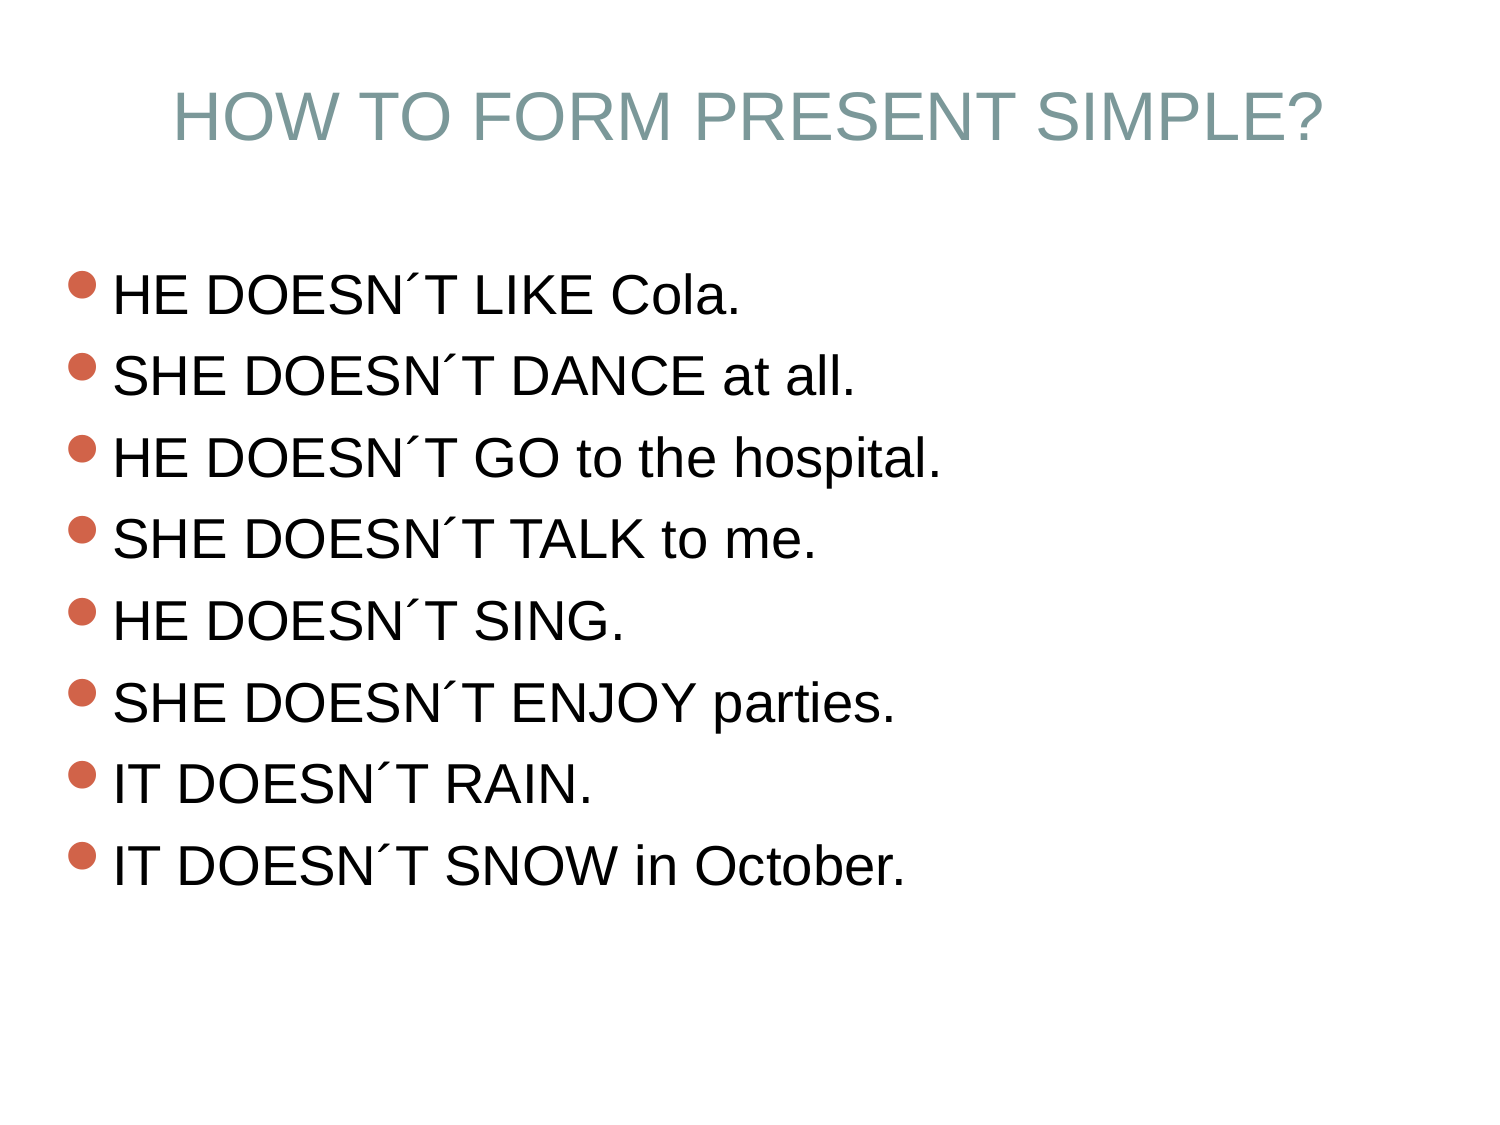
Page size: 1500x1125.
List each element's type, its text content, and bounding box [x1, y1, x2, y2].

title HOW TO FORM PRESENT SIMPLE? [49, 37, 1450, 162]
list HE DOESN´T LIKE Cola. SHE DOESN´T DANCE at all. HE DOESN´T GO to the hospital. SHE DOESN´T TALK to me. HE DOESN´T SING. SHE DOESN´T ENJOY parties. IT DOESN´T RAIN. IT DOESN´T SNOW in October. [49, 250, 1445, 1001]
